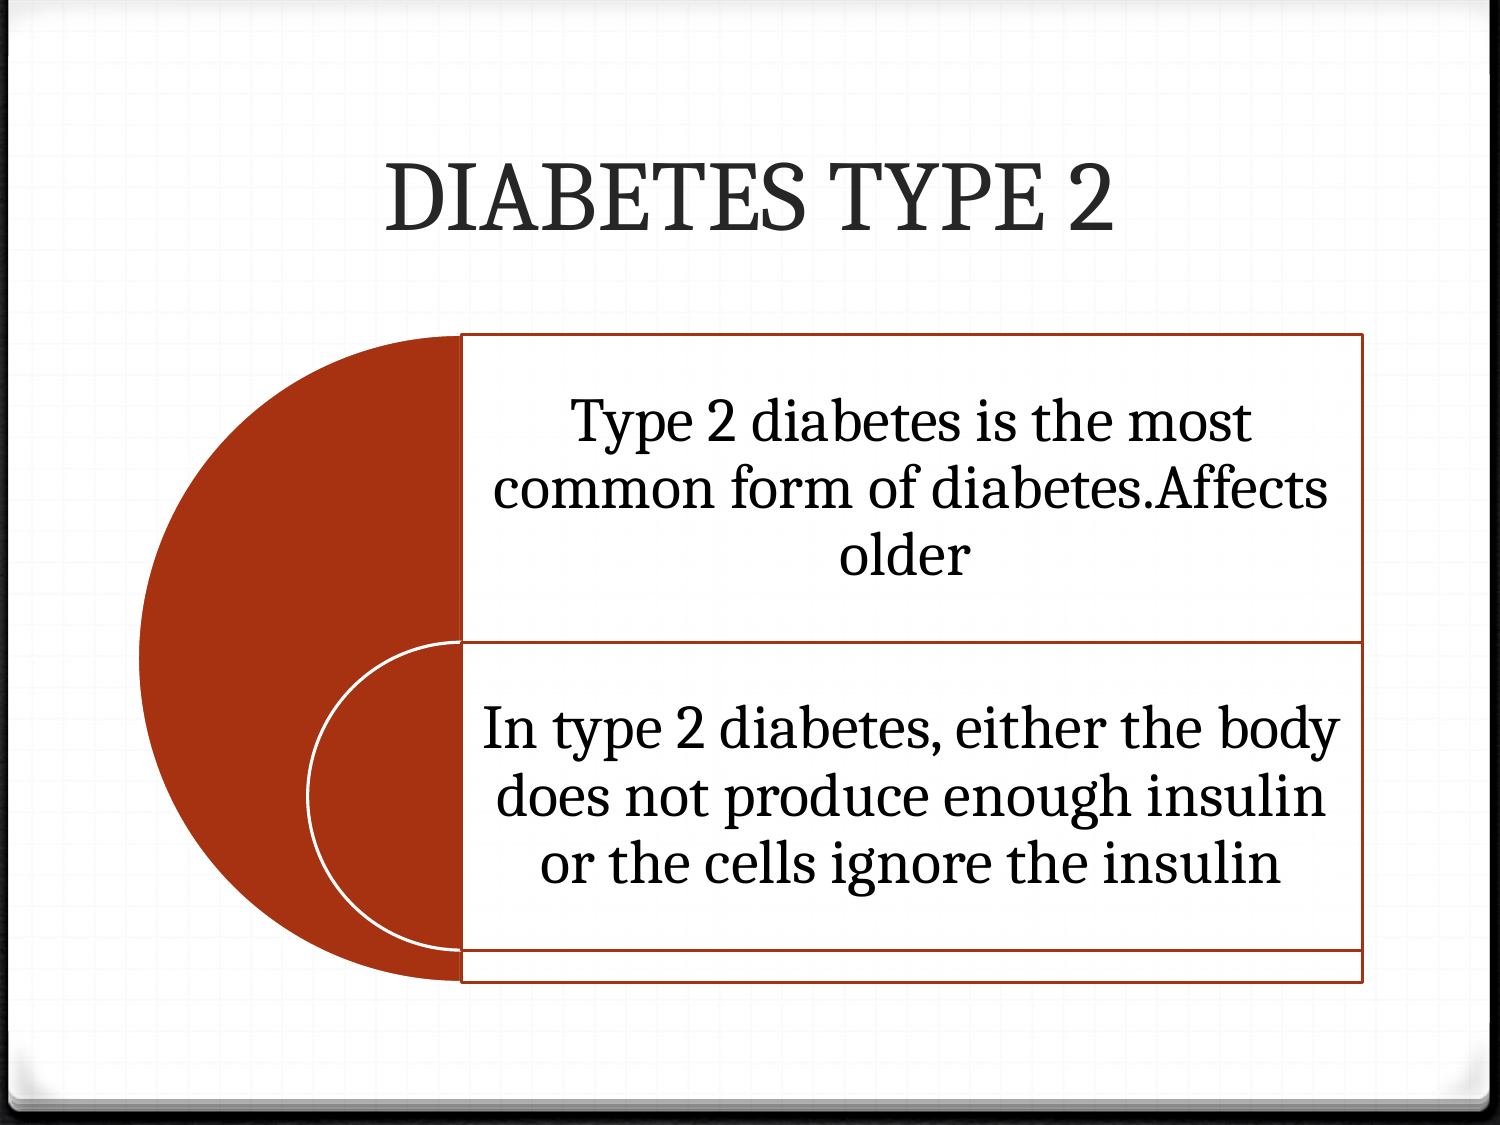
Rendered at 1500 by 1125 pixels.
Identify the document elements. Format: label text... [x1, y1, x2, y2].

text_box Type 2 diabetes is the most common form of diabetes.Affects older [461, 951, 1363, 983]
text_box [137, 334, 461, 983]
text_box Type 2 diabetes is the most common form of diabetes.Affects older [461, 334, 1363, 642]
picture [0, 0, 1500, 1125]
text_box In type 2 diabetes, either the body does not produce enough insulin or the cells ignore the insulin [461, 642, 1363, 951]
title DIABETES TYPE 2 [90, 71, 1410, 309]
